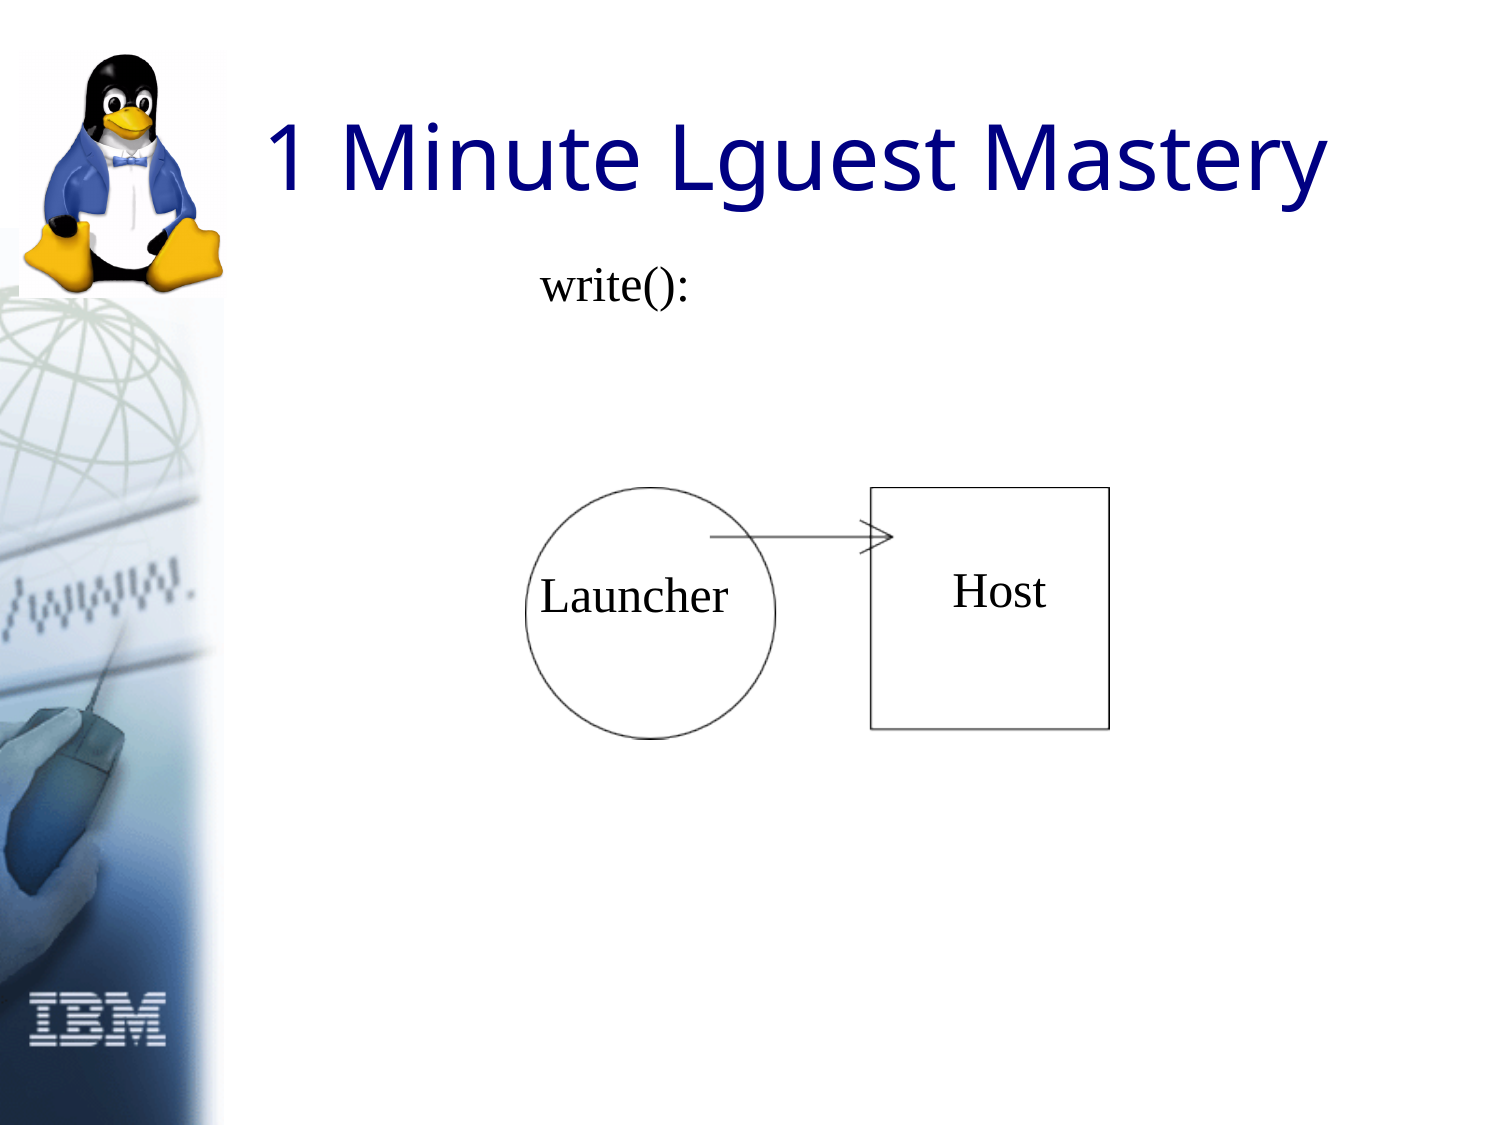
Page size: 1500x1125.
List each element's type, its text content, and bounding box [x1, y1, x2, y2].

picture [525, 487, 1110, 740]
title 1 Minute Lguest Mastery [262, 37, 1413, 273]
text_box write(): [525, 256, 1163, 327]
text_box Host [937, 562, 1163, 633]
text_box Launcher [525, 567, 751, 638]
